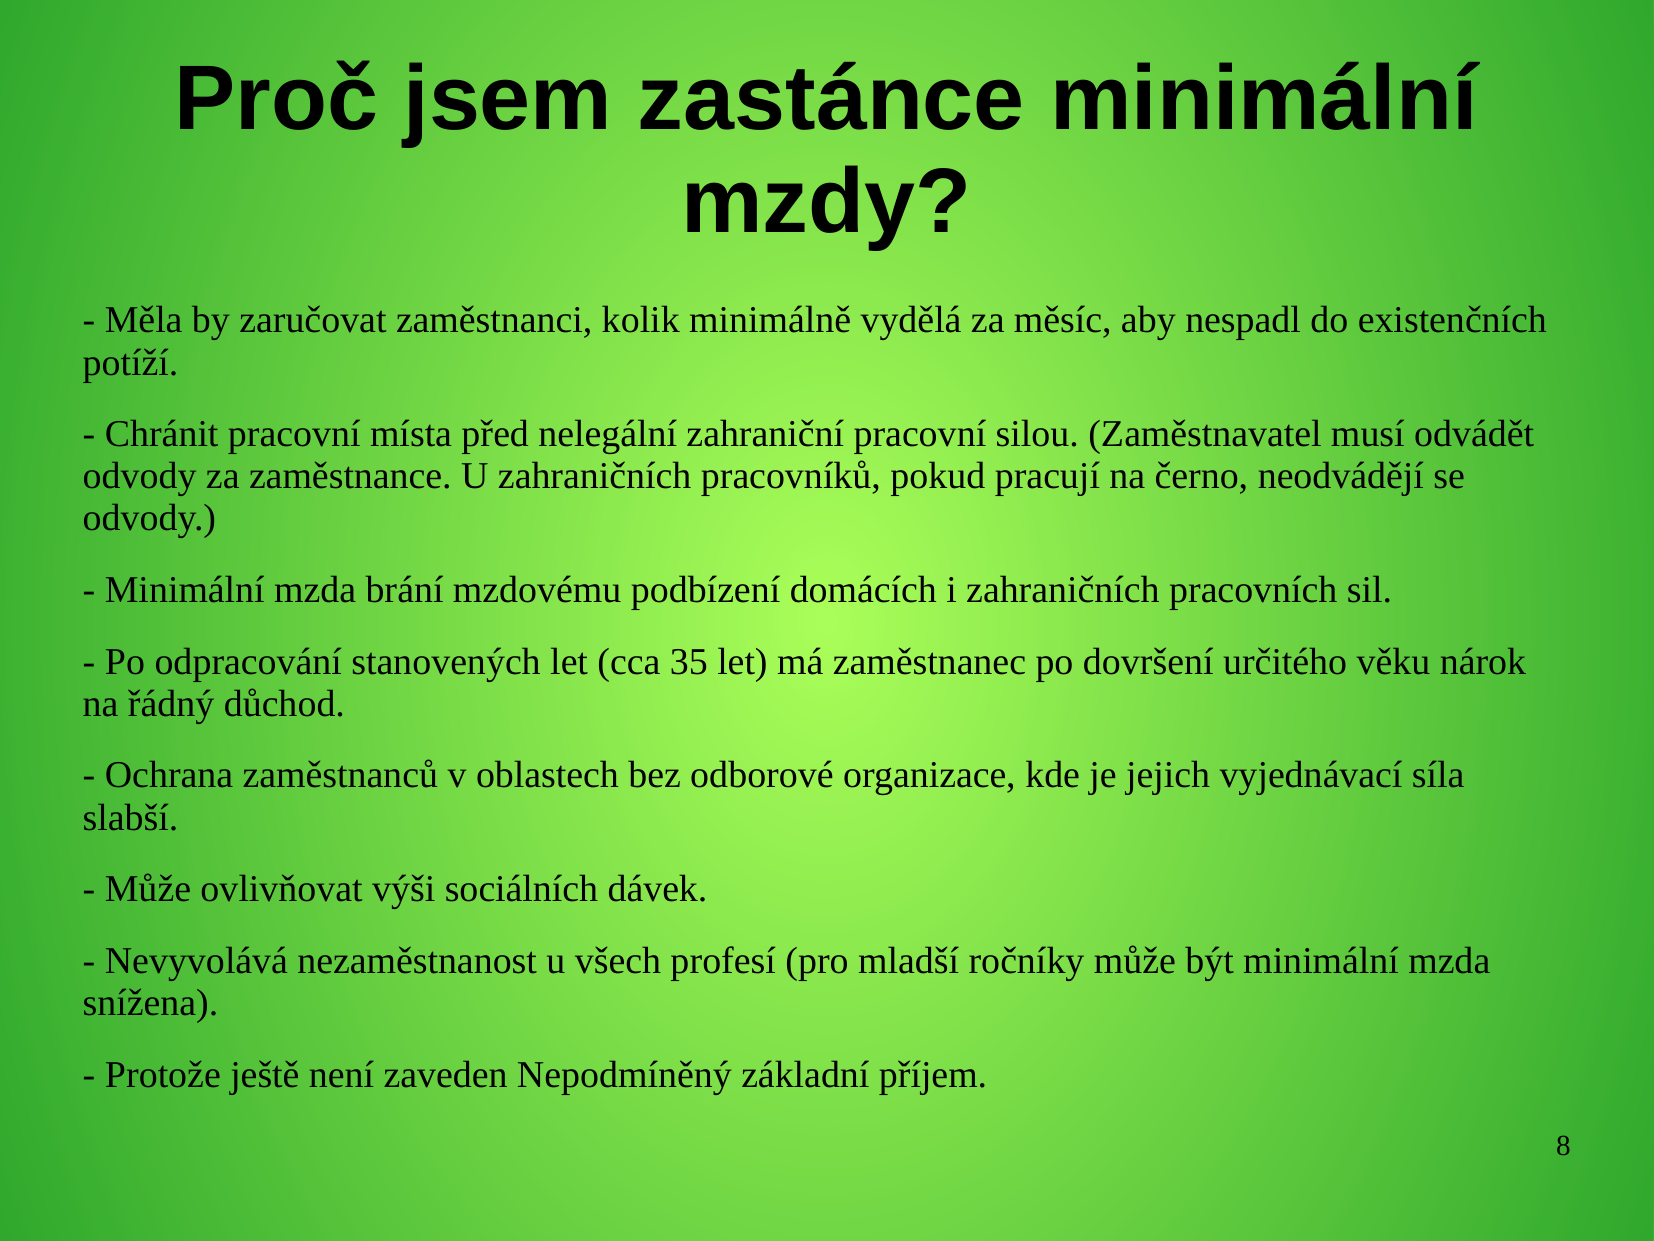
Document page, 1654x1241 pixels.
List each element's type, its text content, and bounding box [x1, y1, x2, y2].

title Proč jsem zastánce minimální mzdy? [82, 47, 1571, 253]
list - Měla by zaručovat zaměstnanci, kolik minimálně vydělá za měsíc, aby nespadl do existenčních potíží. - Chránit pracovní místa před nelegální zahraniční pracovní silou. (Zaměstnavatel musí odvádět odvody za zaměstnance. U zahraničních pracovníků, pokud pracují na černo, neodvádějí se odvody.) - Minimální mzda brání mzdovému podbízení domácích i zahraničních pracovních sil. - Po odpracování stanovených let (cca 35 let) má zaměstnanec po dovršení určitého věku nárok na řádný důchod. - Ochrana zaměstnanců v oblastech bez odborové organizace, kde je jejich vyjednávací síla slabší. - Může ovlivňovat výši sociálních dávek. - Nevyvolává nezaměstnanost u všech profesí (pro mladší ročníky může být minimální mzda snížena). - Protože ještě není zaveden Nepodmíněný základní příjem. [82, 299, 1571, 1099]
